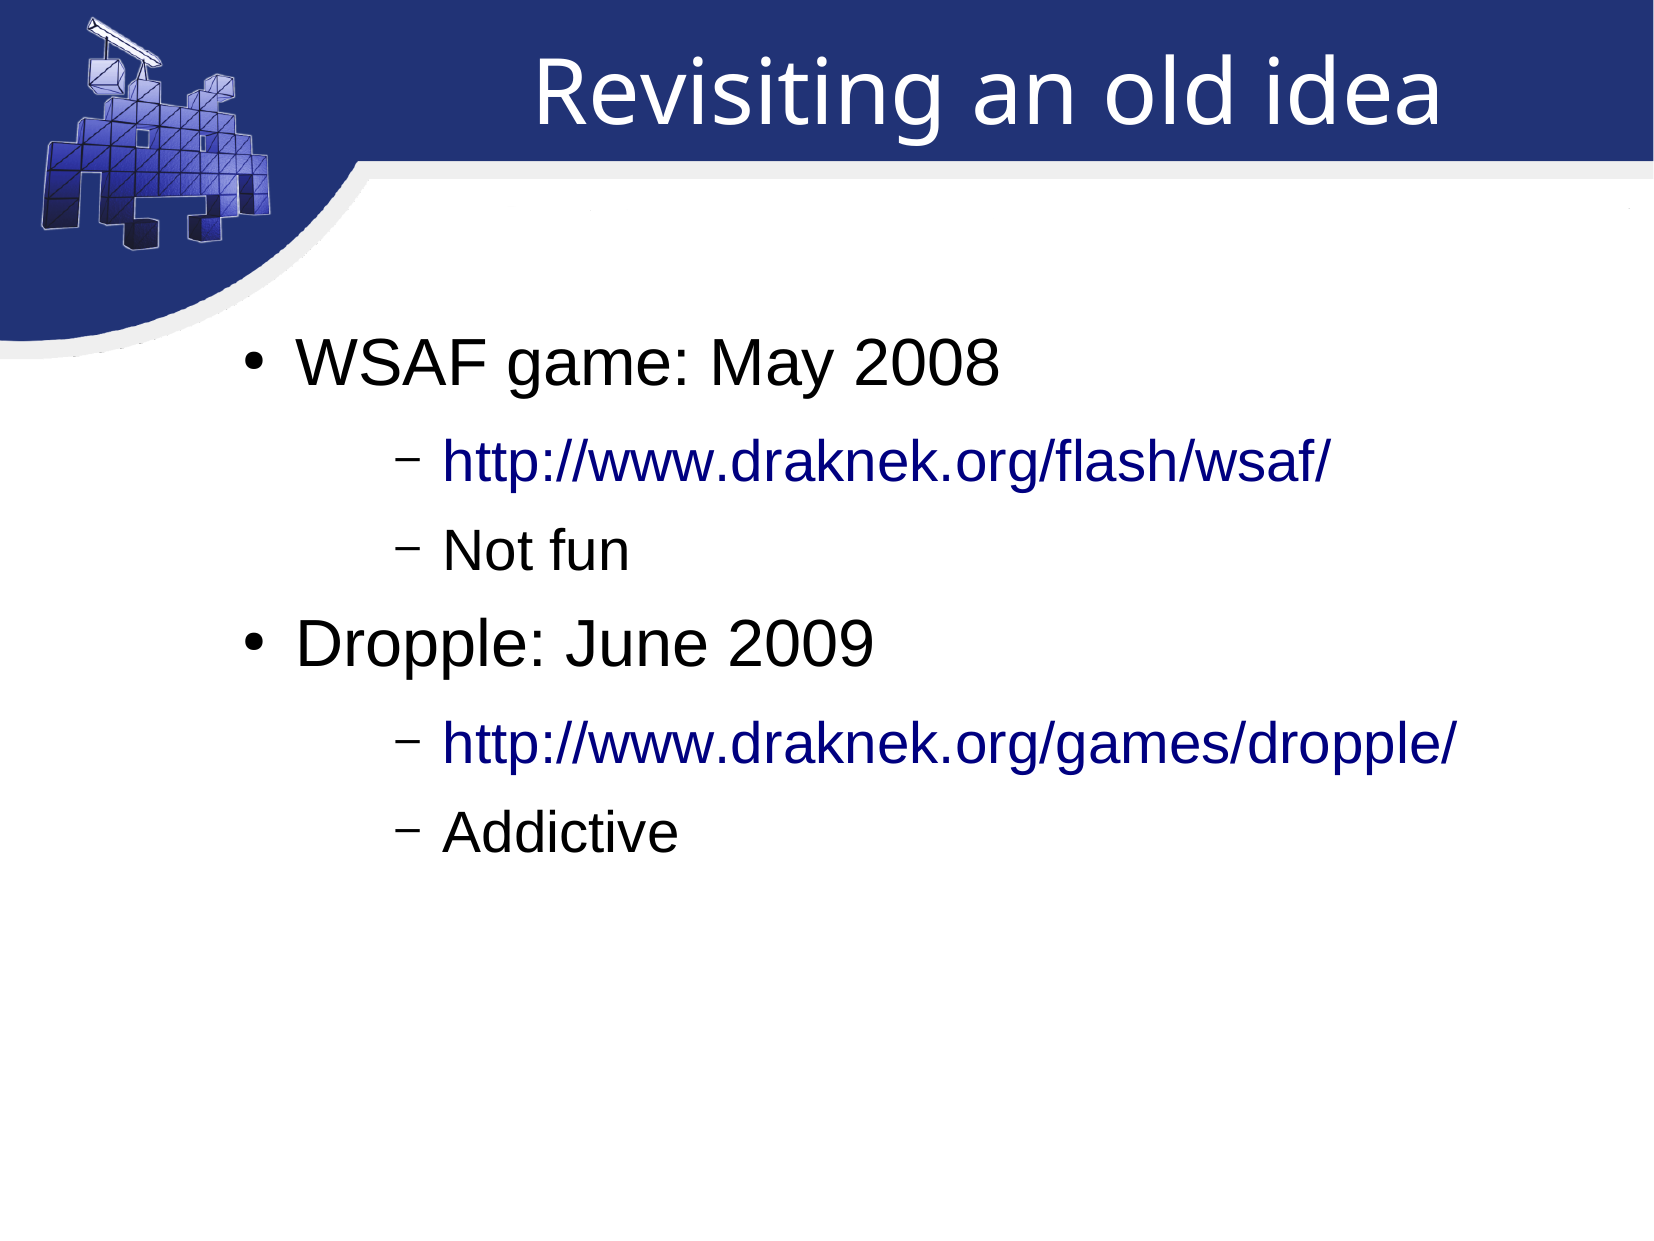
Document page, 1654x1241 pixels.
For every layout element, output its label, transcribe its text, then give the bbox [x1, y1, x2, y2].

title Revisiting an old idea [354, 35, 1625, 142]
picture [0, 0, 1654, 443]
list WSAF game: May 2008 http://www.draknek.org/flash/wsaf/ Not fun Dropple: June 2009 http://www.draknek.org/games/dropple/ Addictive [206, 324, 1595, 1078]
